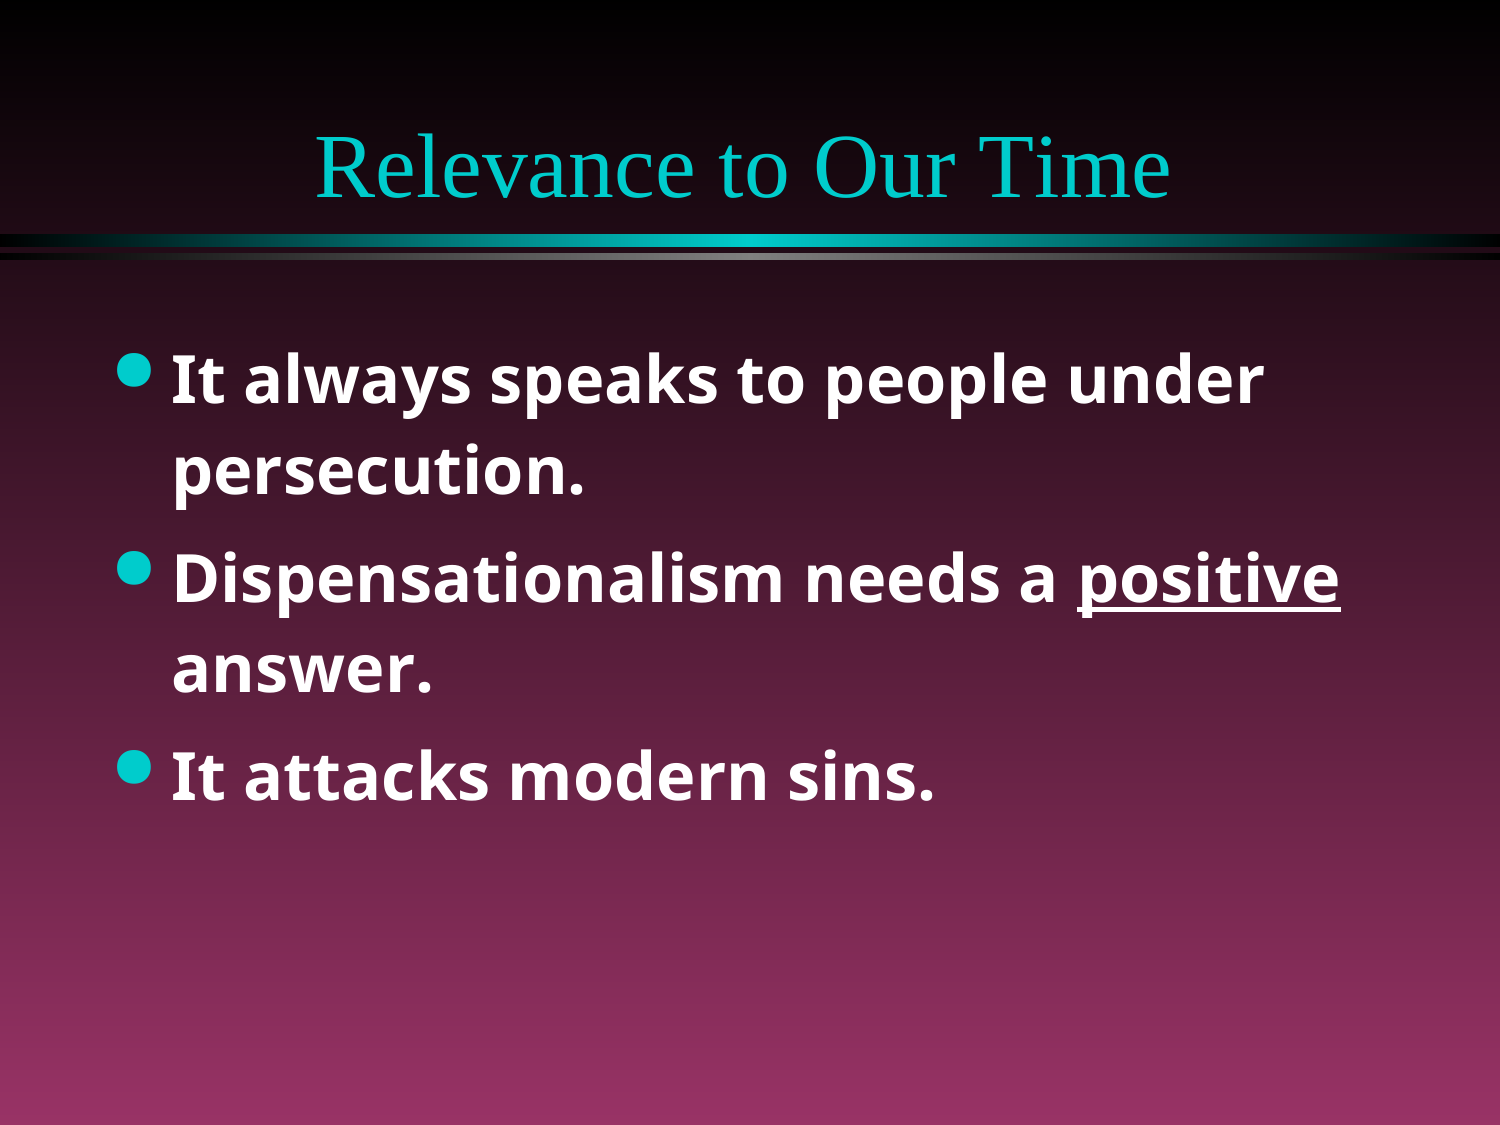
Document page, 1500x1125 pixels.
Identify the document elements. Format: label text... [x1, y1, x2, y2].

title Relevance to Our Time [99, 37, 1388, 225]
list It always speaks to people under persecution. Dispensationalism needs a positive answer. It attacks modern sins. [99, 324, 1388, 1001]
